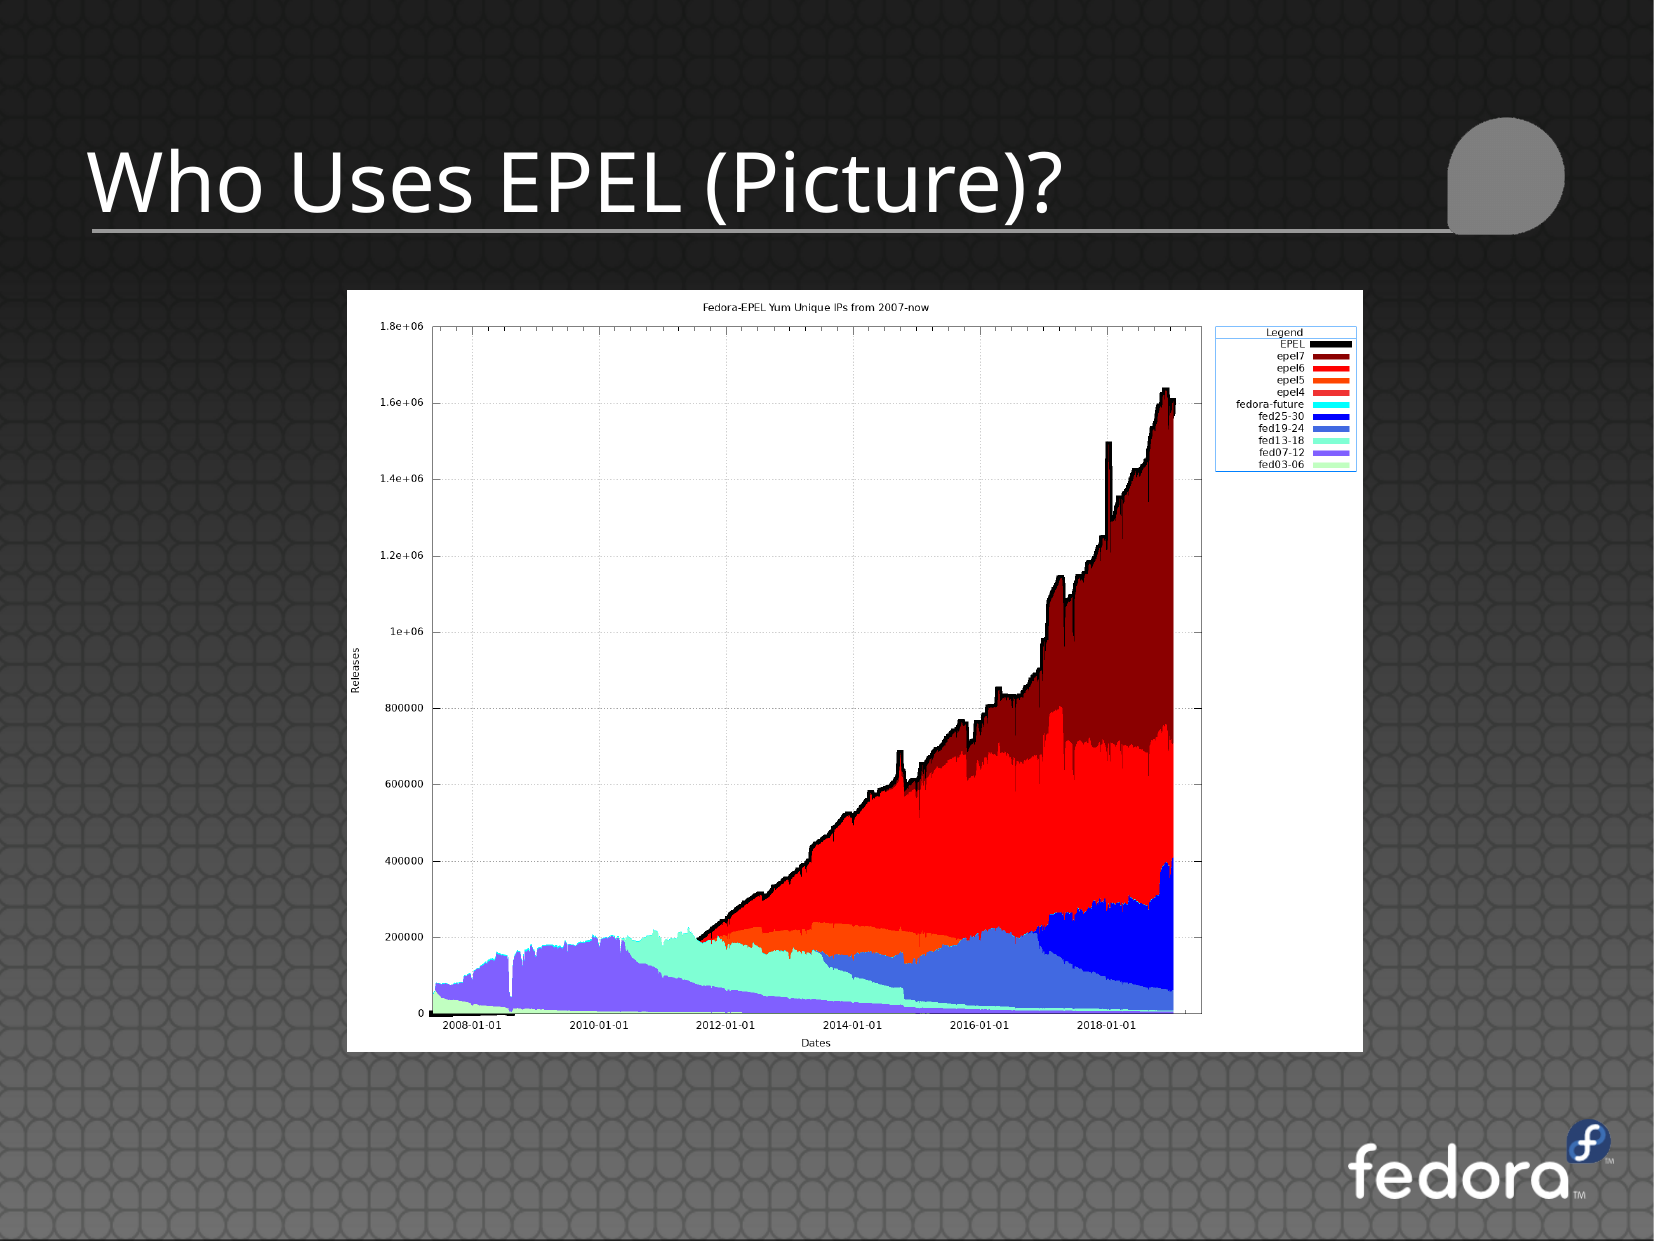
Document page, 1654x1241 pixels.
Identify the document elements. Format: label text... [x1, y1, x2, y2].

picture [0, 0, 1654, 1241]
title Who Uses EPEL (Picture)? [86, 112, 1576, 249]
